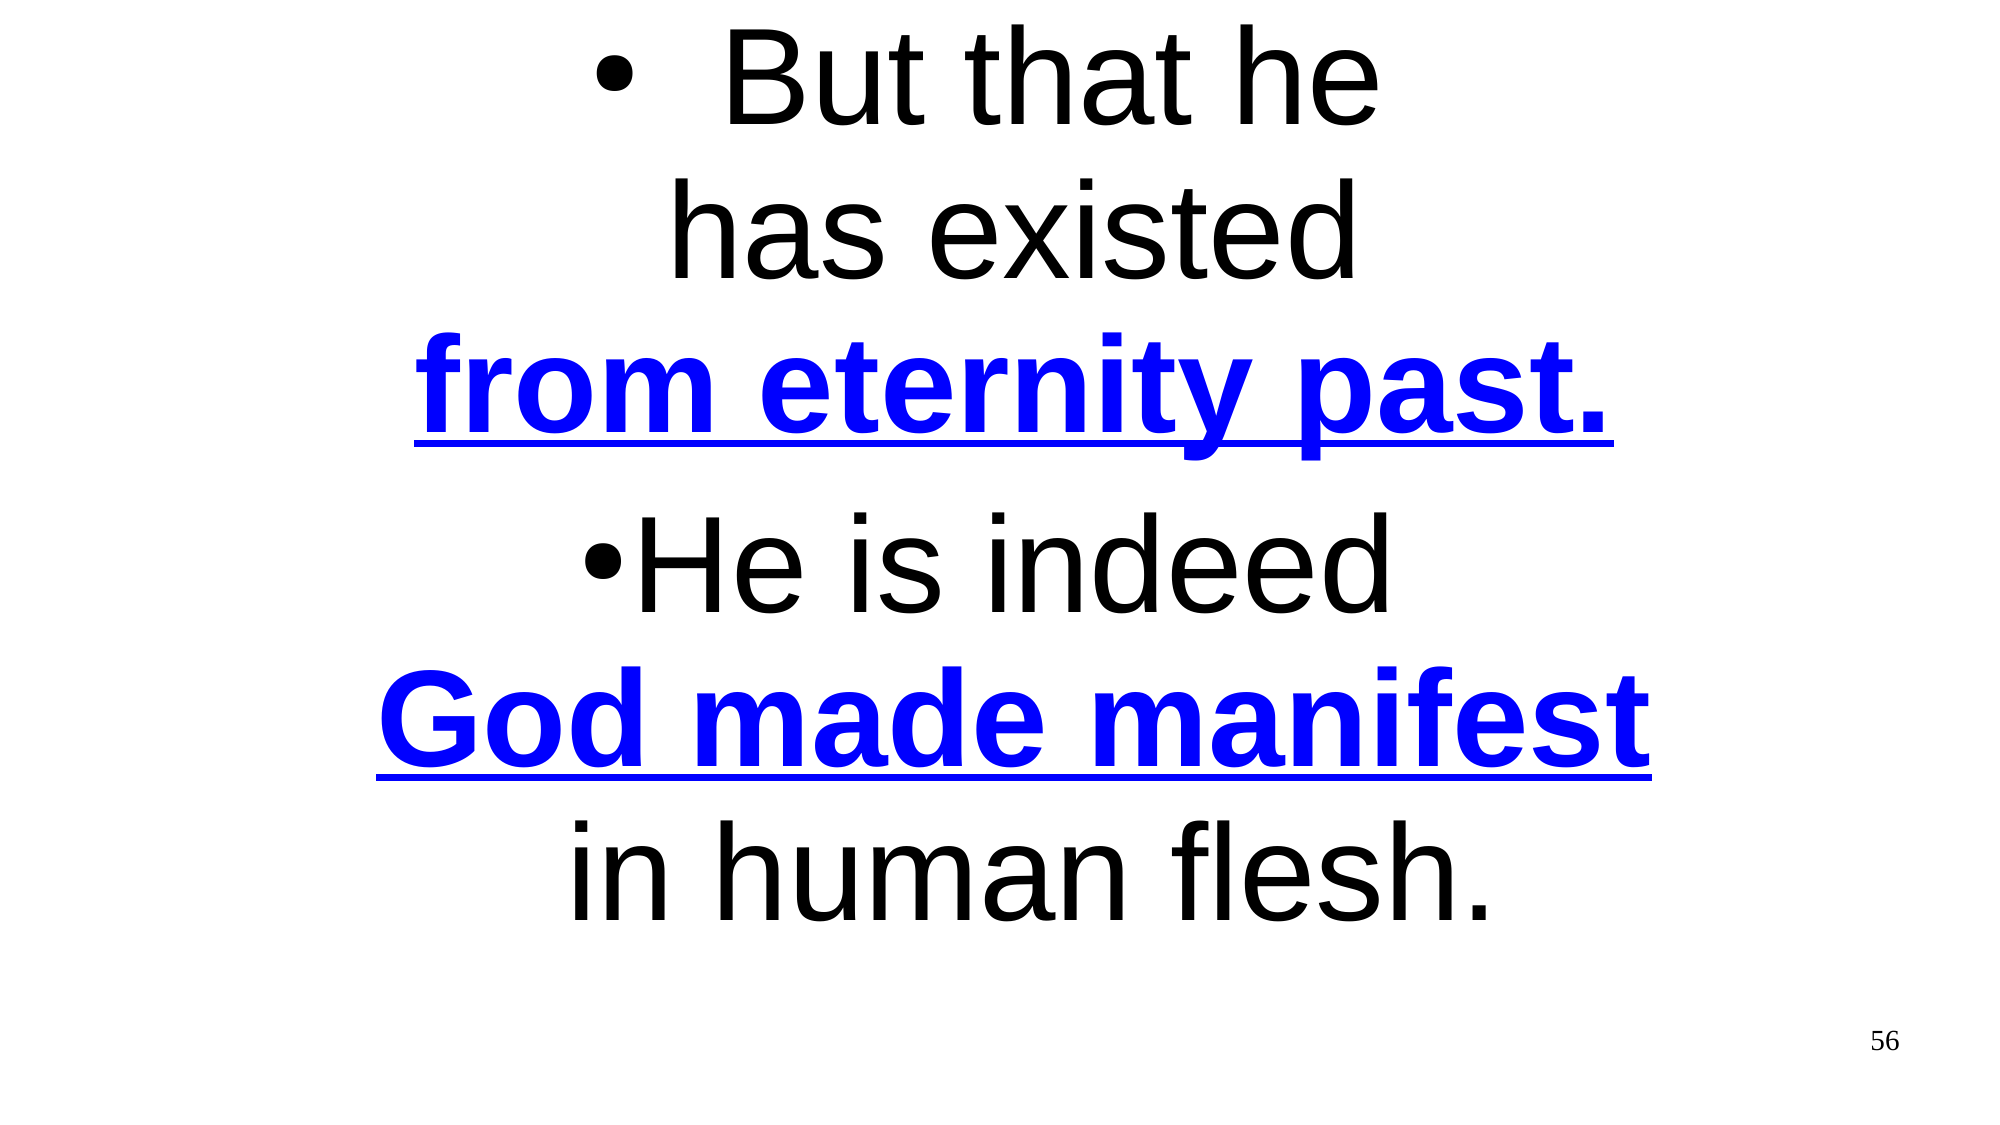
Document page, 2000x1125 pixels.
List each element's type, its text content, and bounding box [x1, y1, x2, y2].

list But that he has existed from eternity past. He is indeed God made manifest in human flesh. [0, 0, 1996, 1123]
